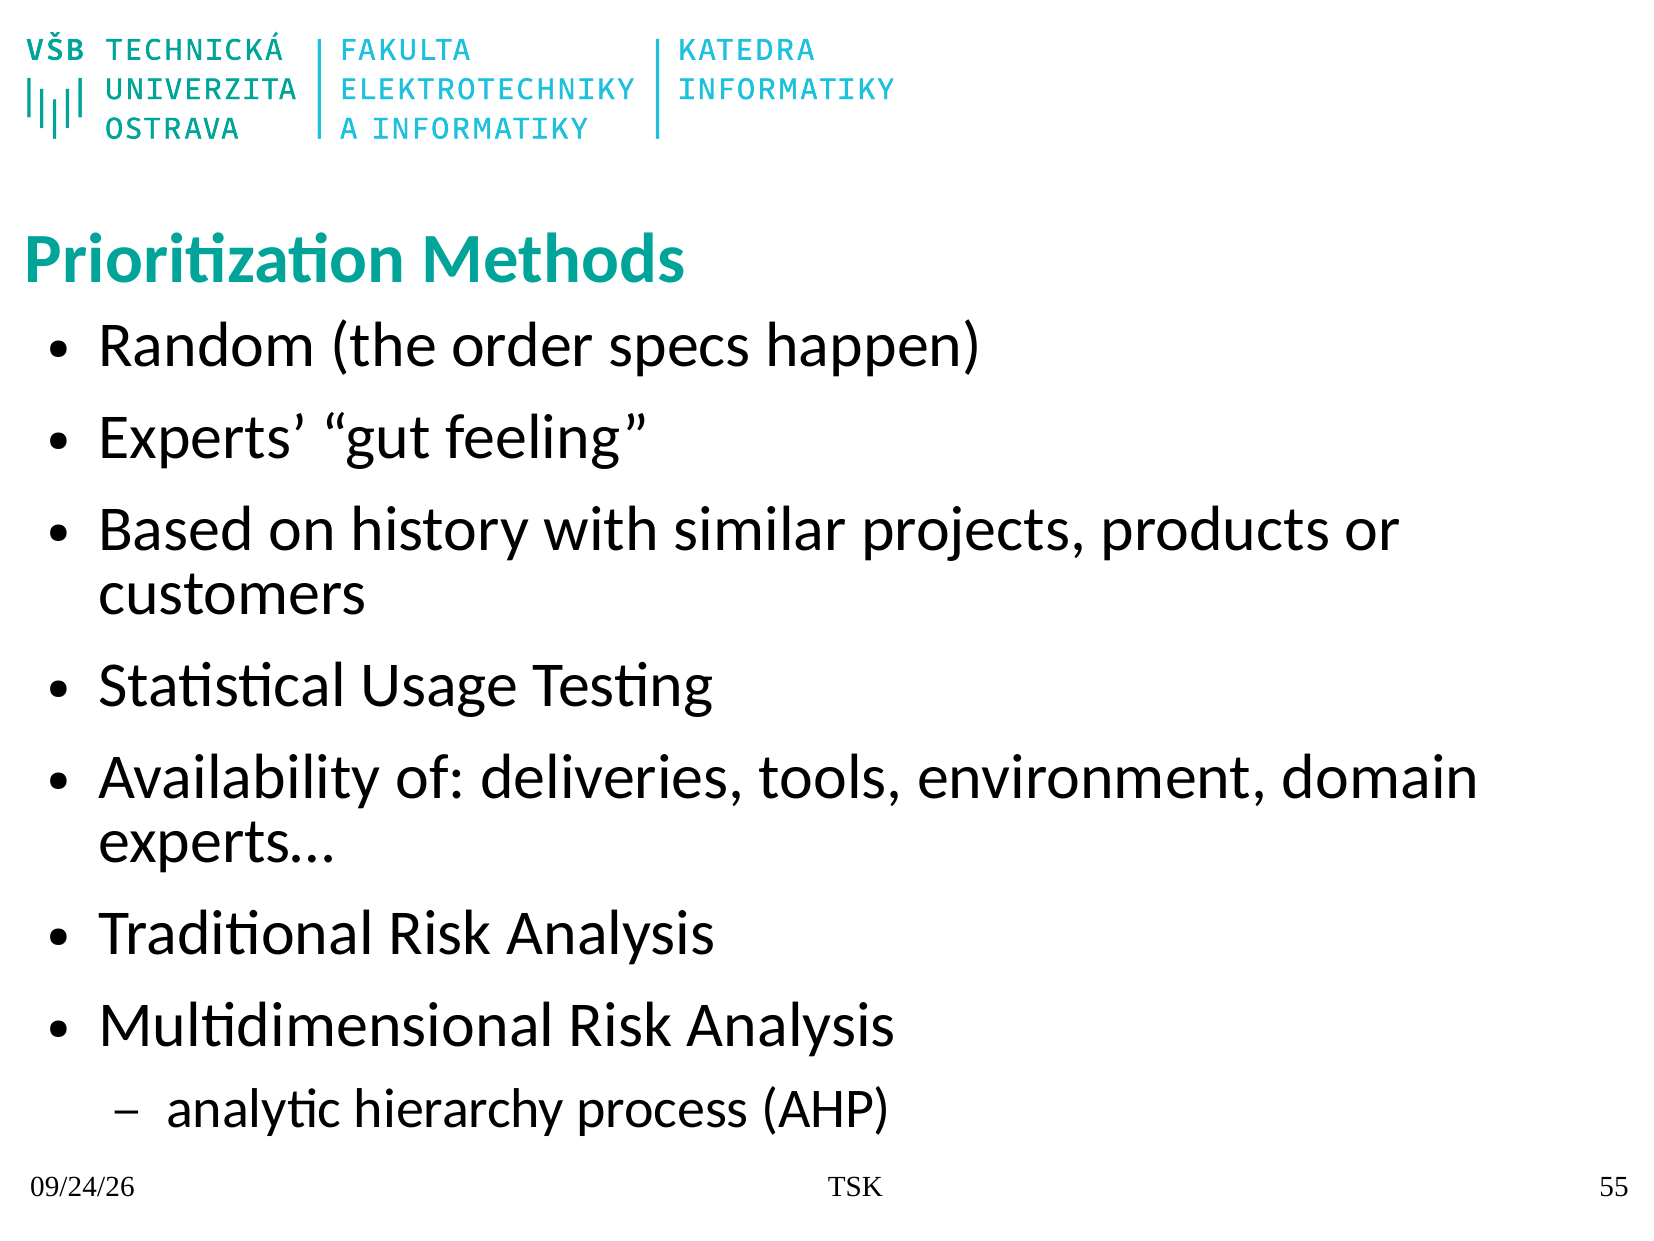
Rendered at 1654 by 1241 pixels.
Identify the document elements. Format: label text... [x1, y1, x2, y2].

title Prioritization Methods [24, 169, 1629, 300]
list Random (the order specs happen) Experts’ “gut feeling” Based on history with similar projects, products or customers Statistical Usage Testing Availability of: deliveries, tools, environment, domain experts… Traditional Risk Analysis Multidimensional Risk Analysis analytic hierarchy process (AHP) [30, 318, 1629, 1146]
picture [26, 31, 894, 139]
